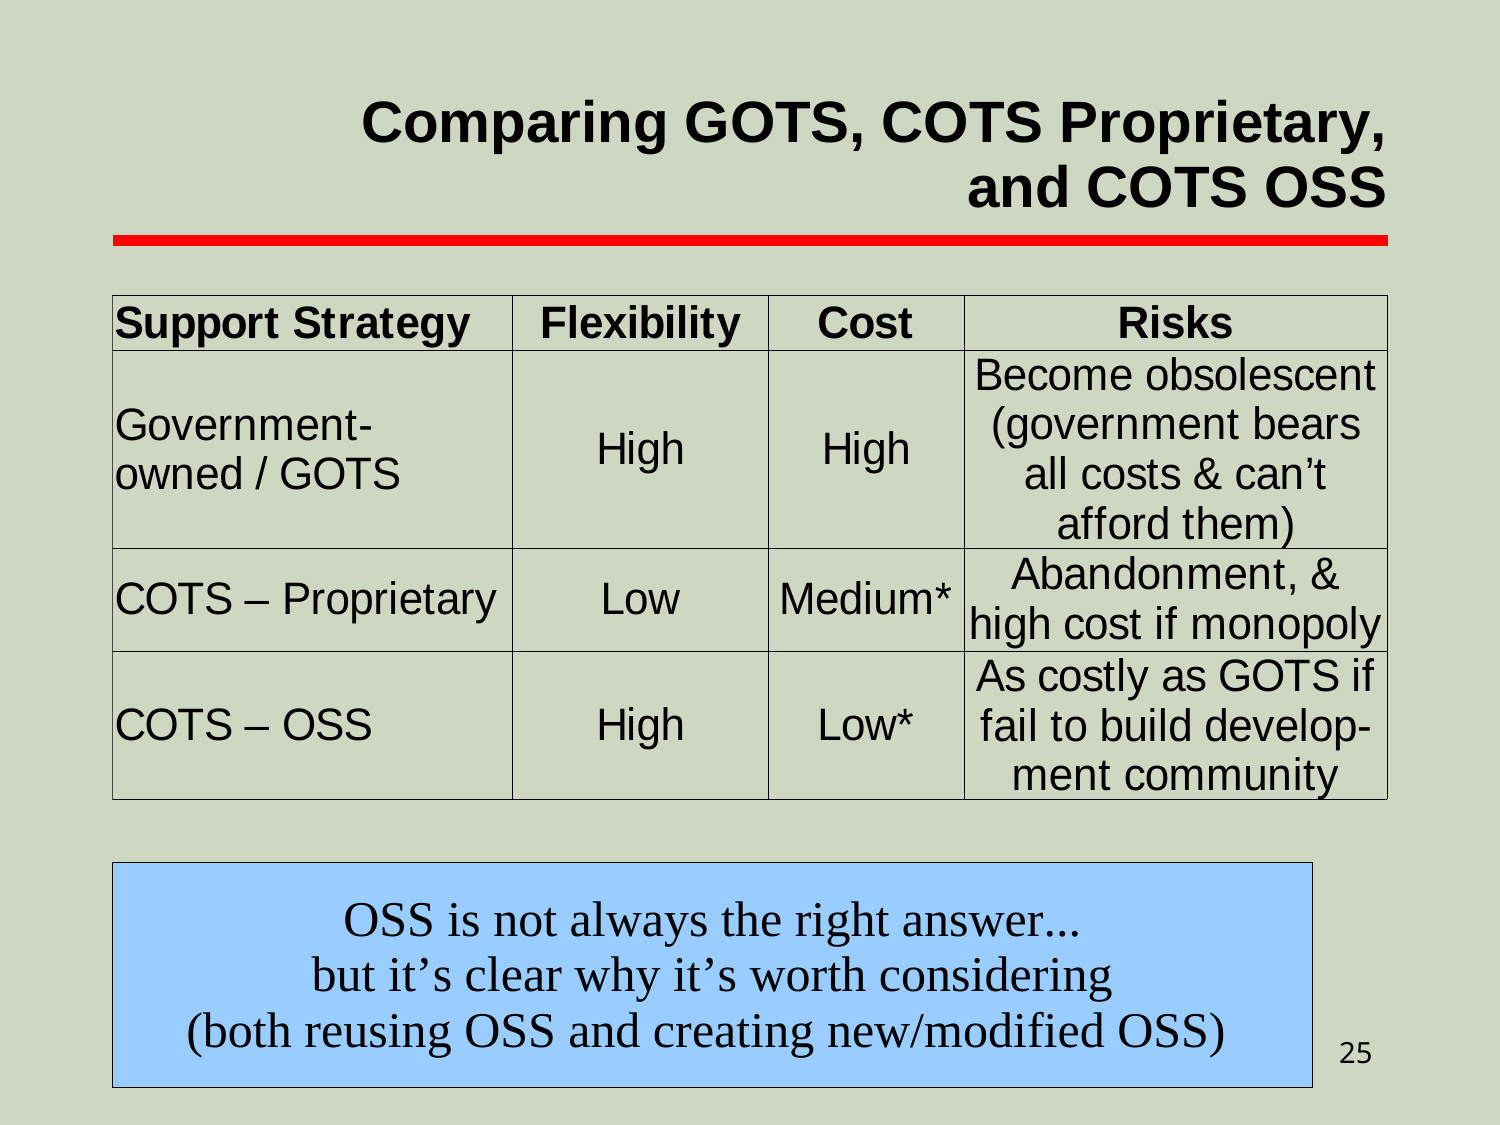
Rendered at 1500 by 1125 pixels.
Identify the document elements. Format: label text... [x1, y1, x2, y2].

text_box OSS is not always the right answer... but it’s clear why it’s worth considering (both reusing OSS and creating new/modified OSS) [112, 862, 1313, 1088]
chart [112, 295, 1500, 852]
title Comparing GOTS, COTS Proprietary, and COTS OSS [337, 85, 1388, 224]
